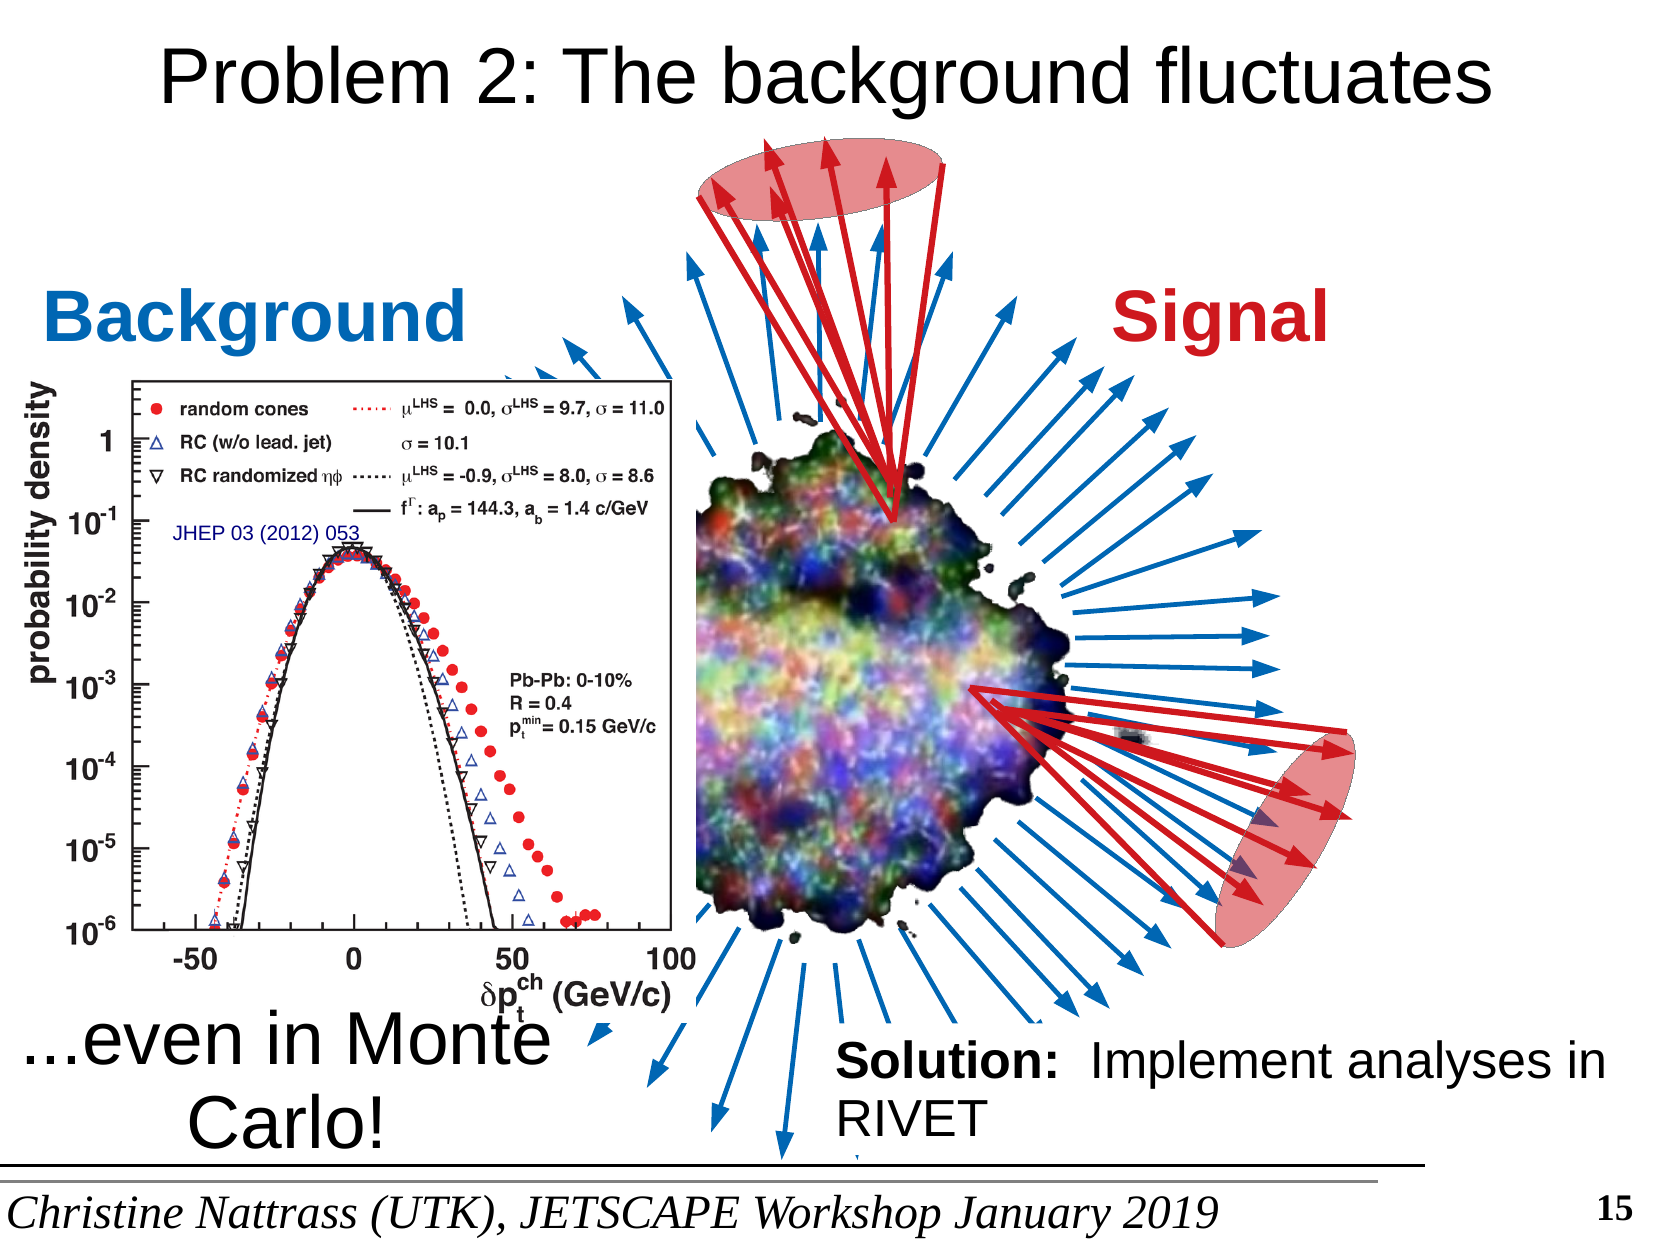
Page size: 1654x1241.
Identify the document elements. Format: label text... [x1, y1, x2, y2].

text_box [1215, 732, 1356, 948]
text_box JHEP 03 (2012) 053 [157, 513, 375, 552]
text_box Signal [1096, 267, 1597, 446]
picture [831, 374, 865, 432]
picture [892, 374, 910, 466]
text_box Background [28, 267, 528, 379]
picture [1059, 720, 1203, 761]
picture [23, 374, 1203, 1023]
picture [1023, 719, 1203, 809]
picture [878, 374, 885, 408]
title ...even in Monte Carlo! [0, 977, 655, 1185]
picture [810, 374, 893, 509]
text_box [698, 138, 943, 222]
title Problem 2: The background fluctuates [6, 0, 1649, 180]
title Solution: Implement analyses in RIVET [835, 1023, 1645, 1155]
picture [981, 693, 1203, 731]
picture [1011, 724, 1203, 919]
picture [854, 374, 886, 461]
picture [1063, 749, 1203, 854]
